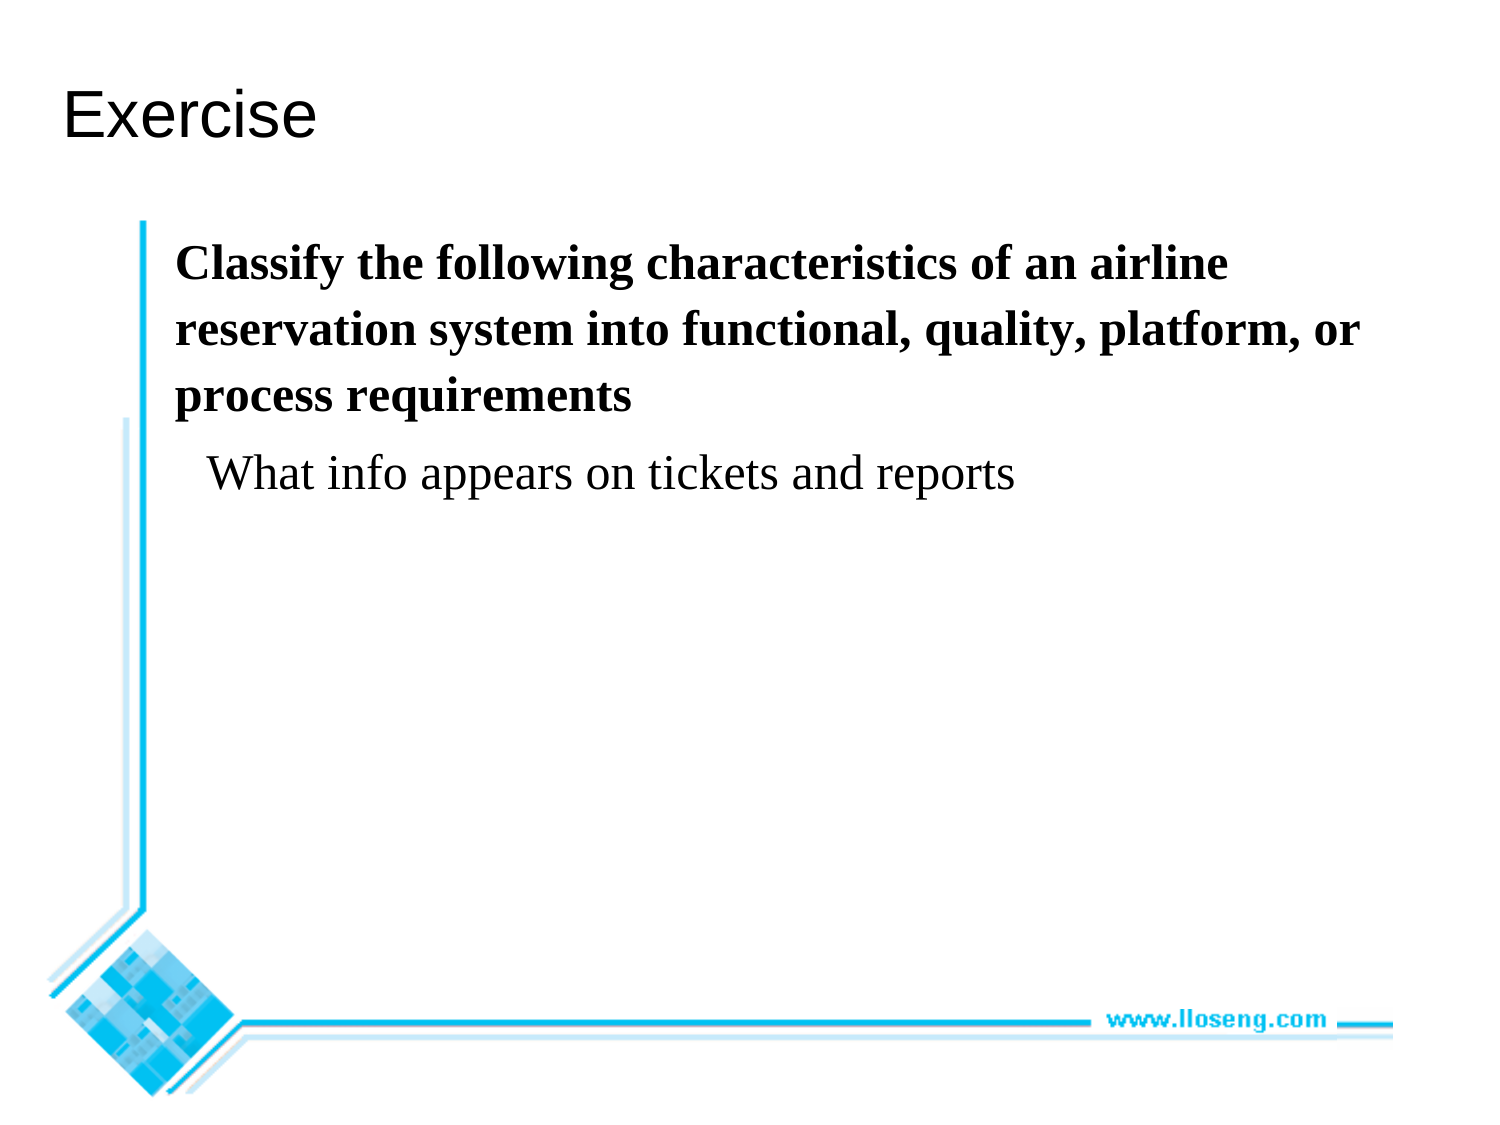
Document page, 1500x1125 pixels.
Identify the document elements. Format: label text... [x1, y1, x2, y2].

list Classify the following characteristics of an airline reservation system into functional, quality, platform, or process requirements What info appears on tickets and reports [174, 224, 1413, 1013]
title Exercise [62, 37, 1413, 188]
picture [35, 209, 1393, 1099]
